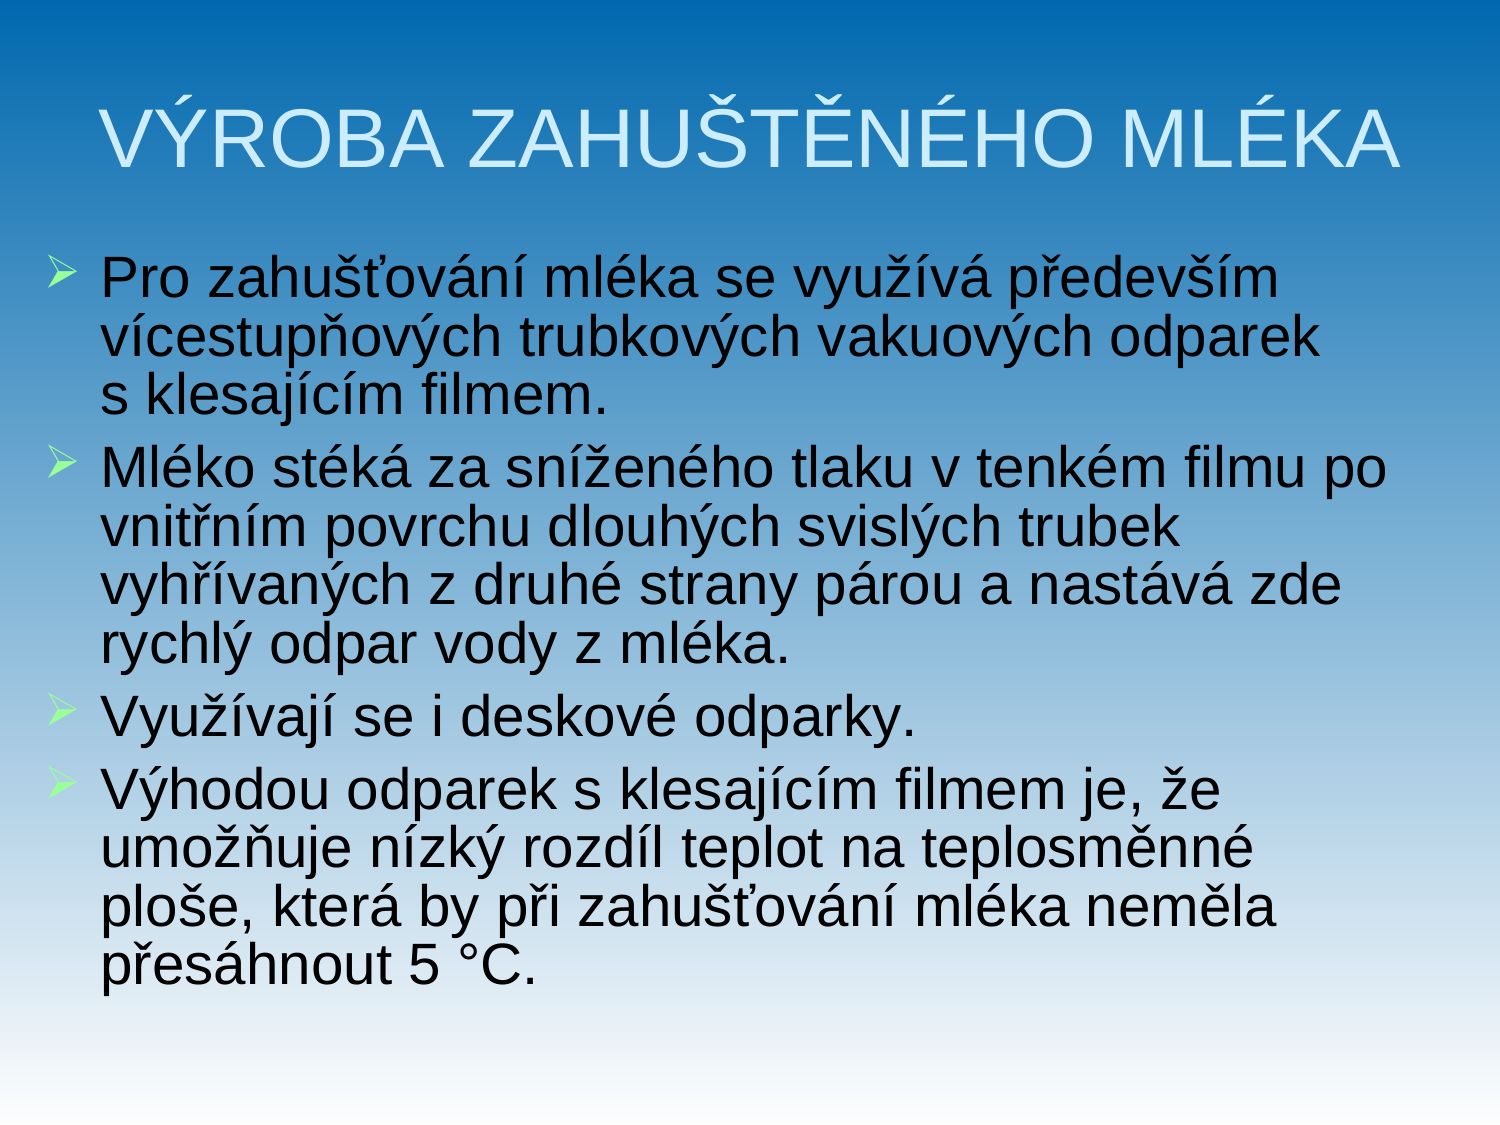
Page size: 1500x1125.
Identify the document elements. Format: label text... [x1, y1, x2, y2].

list Pro zahušťování mléka se využívá především vícestupňových trubkových vakuových odparek s klesajícím filmem. Mléko stéká za sníženého tlaku v tenkém filmu po vnitřním povrchu dlouhých svislých trubek vyhřívaných z druhé strany párou a nastává zde rychlý odpar vody z mléka. Využívají se i deskové odparky. Výhodou odparek s klesajícím filmem je, že umožňuje nízký rozdíl teplot na teplosměnné ploše, která by při zahušťování mléka neměla přesáhnout 5 °C. [29, 243, 1436, 1090]
title VÝROBA ZAHUŠTĚNÉHO MLÉKA [75, 45, 1426, 233]
